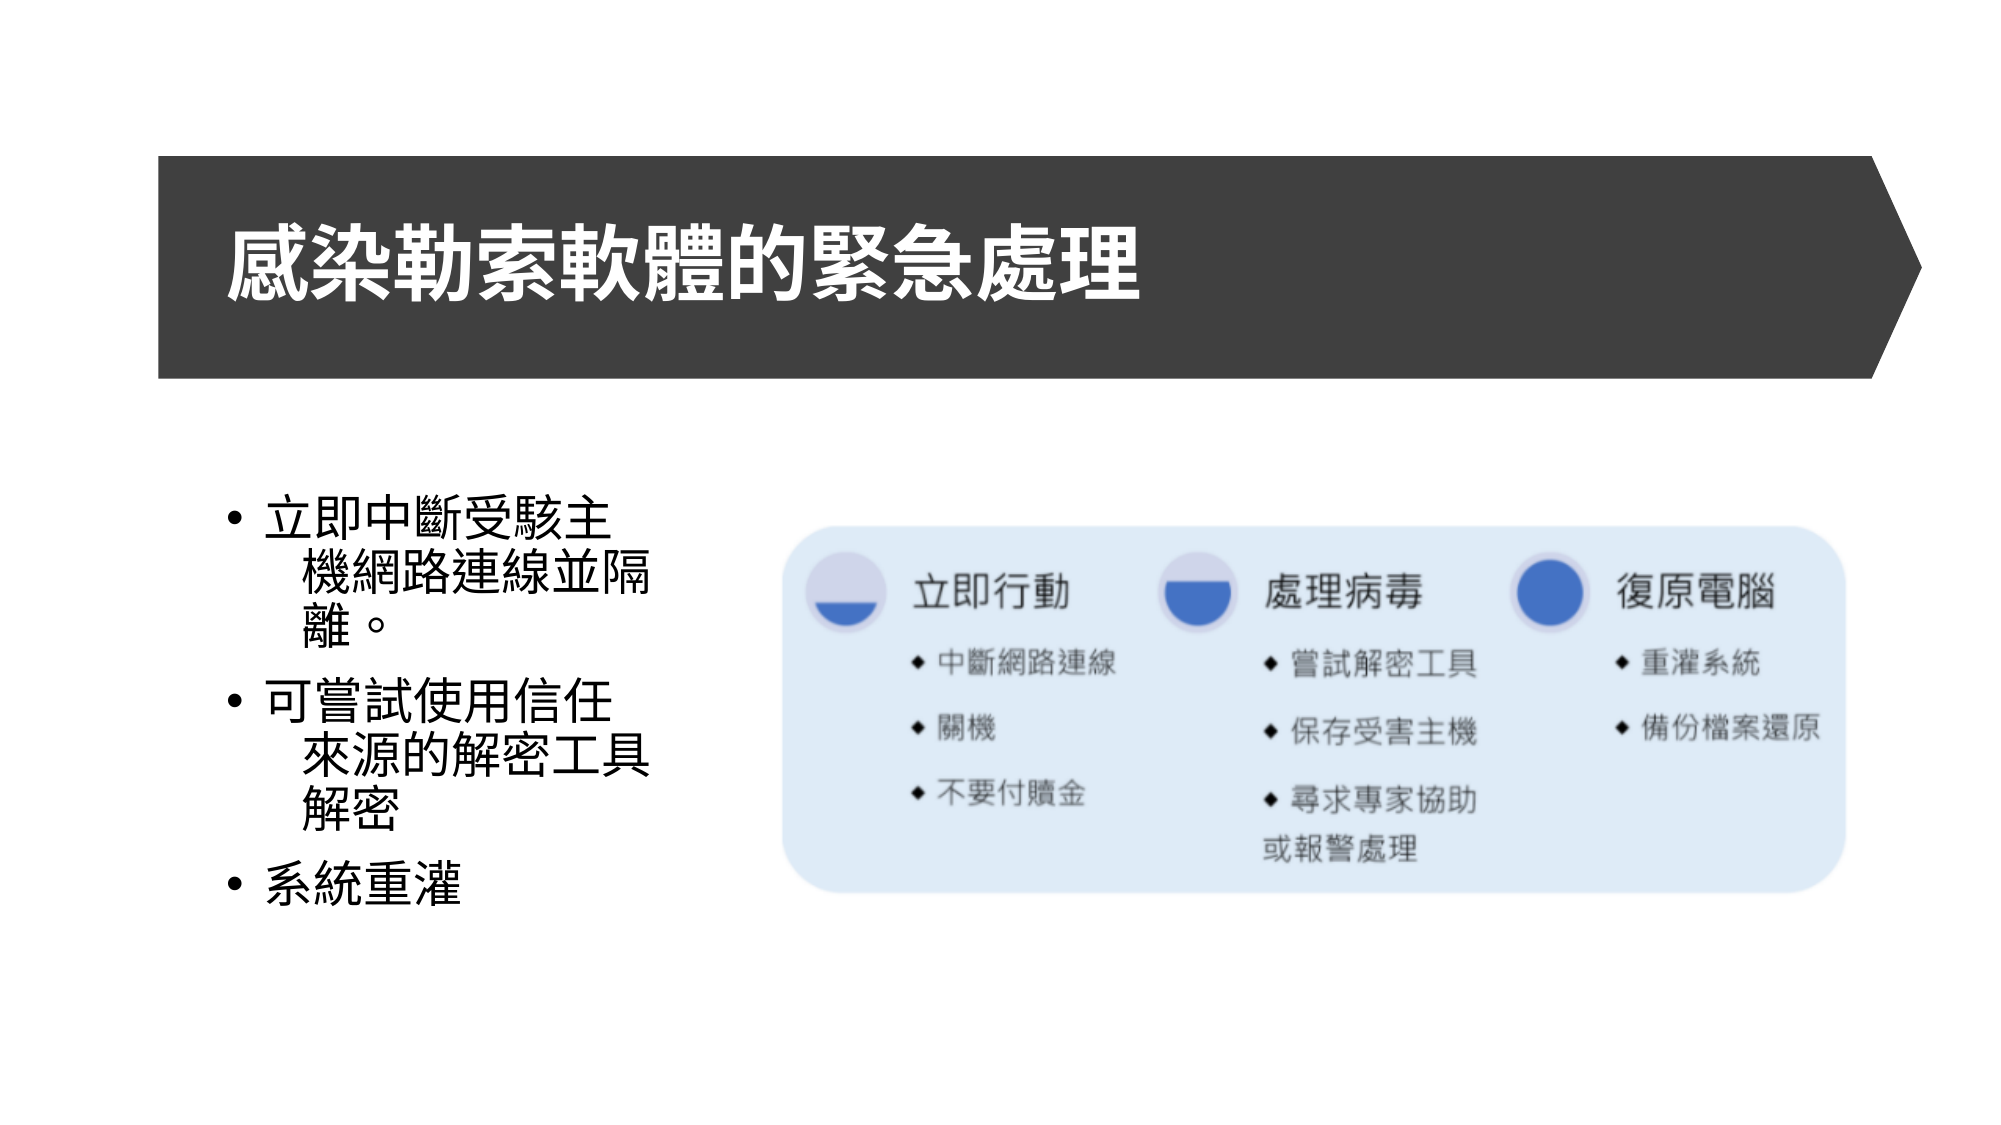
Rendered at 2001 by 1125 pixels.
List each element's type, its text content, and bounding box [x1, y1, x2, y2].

picture [764, 518, 1863, 917]
list 立即中斷受駭主機網路連線並隔離。 可嘗試使用信任來源的解密工具解密 系統重灌 [211, 485, 668, 949]
text_box [158, 156, 1922, 379]
title 感染勒索軟體的緊急處理 [211, 197, 1856, 339]
